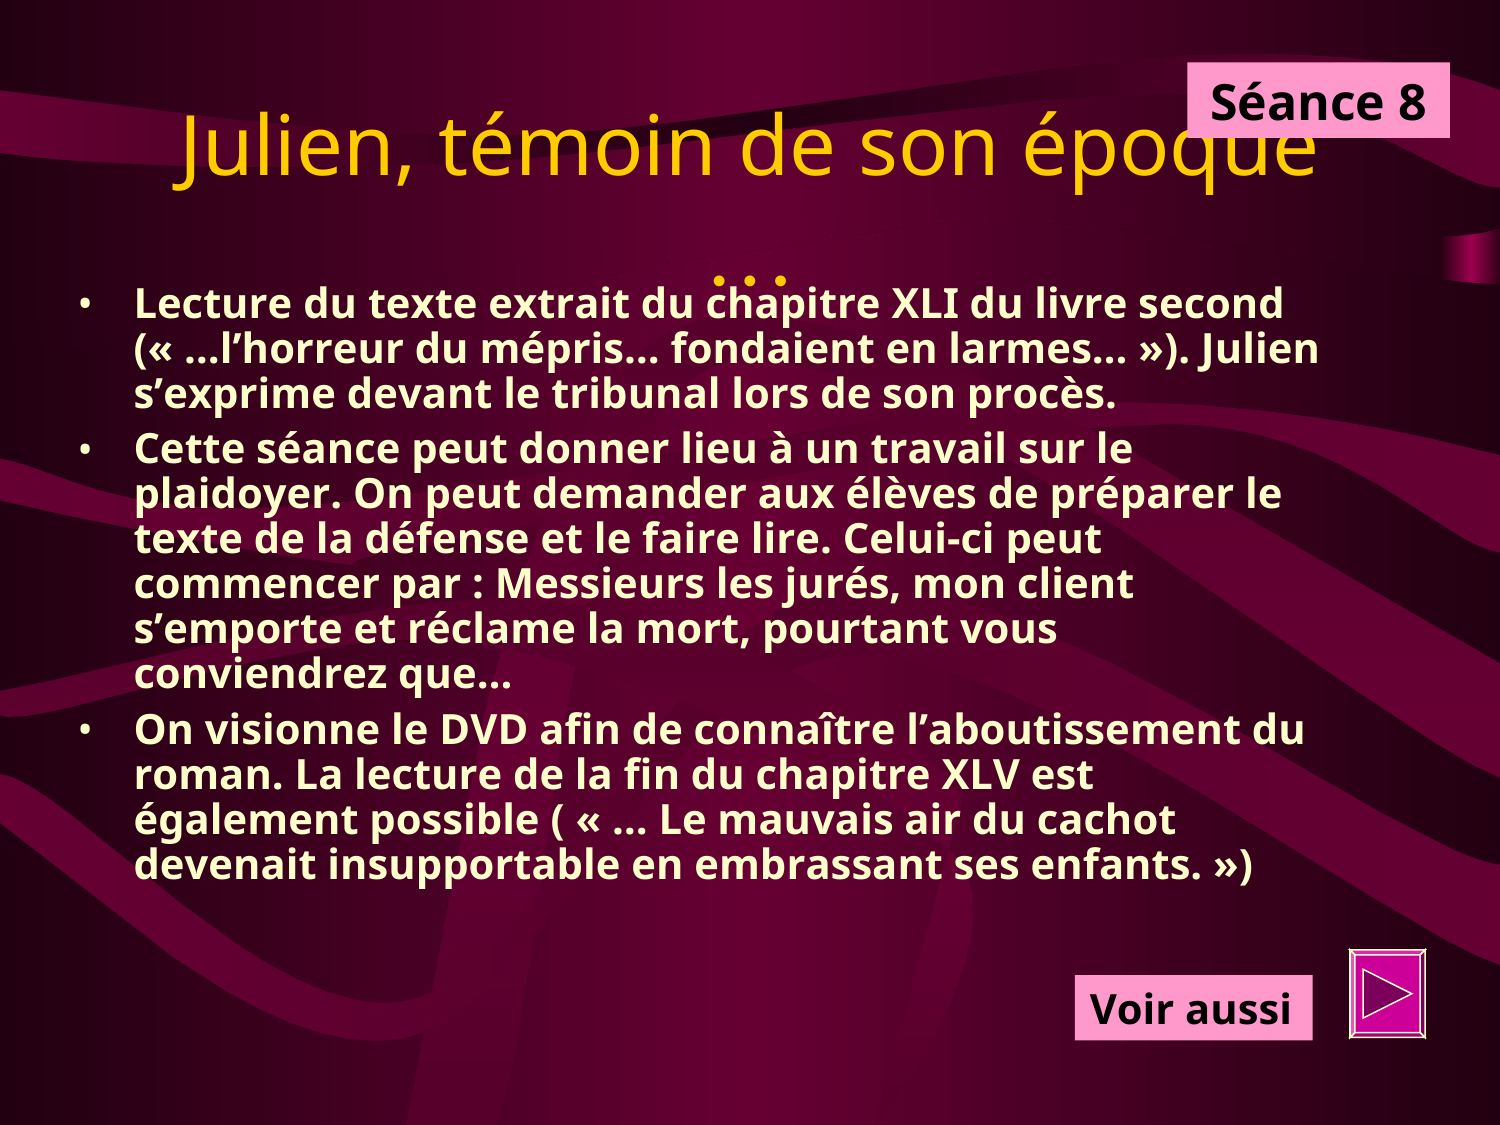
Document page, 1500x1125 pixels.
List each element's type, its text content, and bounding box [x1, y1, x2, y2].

text_box [1351, 949, 1426, 1038]
title Julien, témoin de son époque … [112, 99, 1388, 288]
text_box Voir aussi [1074, 975, 1313, 1041]
list Lecture du texte extrait du chapitre XLI du livre second (« …l’horreur du mépris… fondaient en larmes… »). Julien s’exprime devant le tribunal lors de son procès. Cette séance peut donner lieu à un travail sur le plaidoyer. On peut demander aux élèves de préparer le texte de la défense et le faire lire. Celui-ci peut commencer par : Messieurs les jurés, mon client s’emporte et réclame la mort, pourtant vous conviendrez que… On visionne le DVD afin de connaître l’aboutissement du roman. La lecture de la fin du chapitre XLV est également possible ( « … Le mauvais air du cachot devenait insupportable en embrassant ses enfants. ») [62, 275, 1338, 1102]
text_box Séance 8 [1187, 62, 1450, 138]
